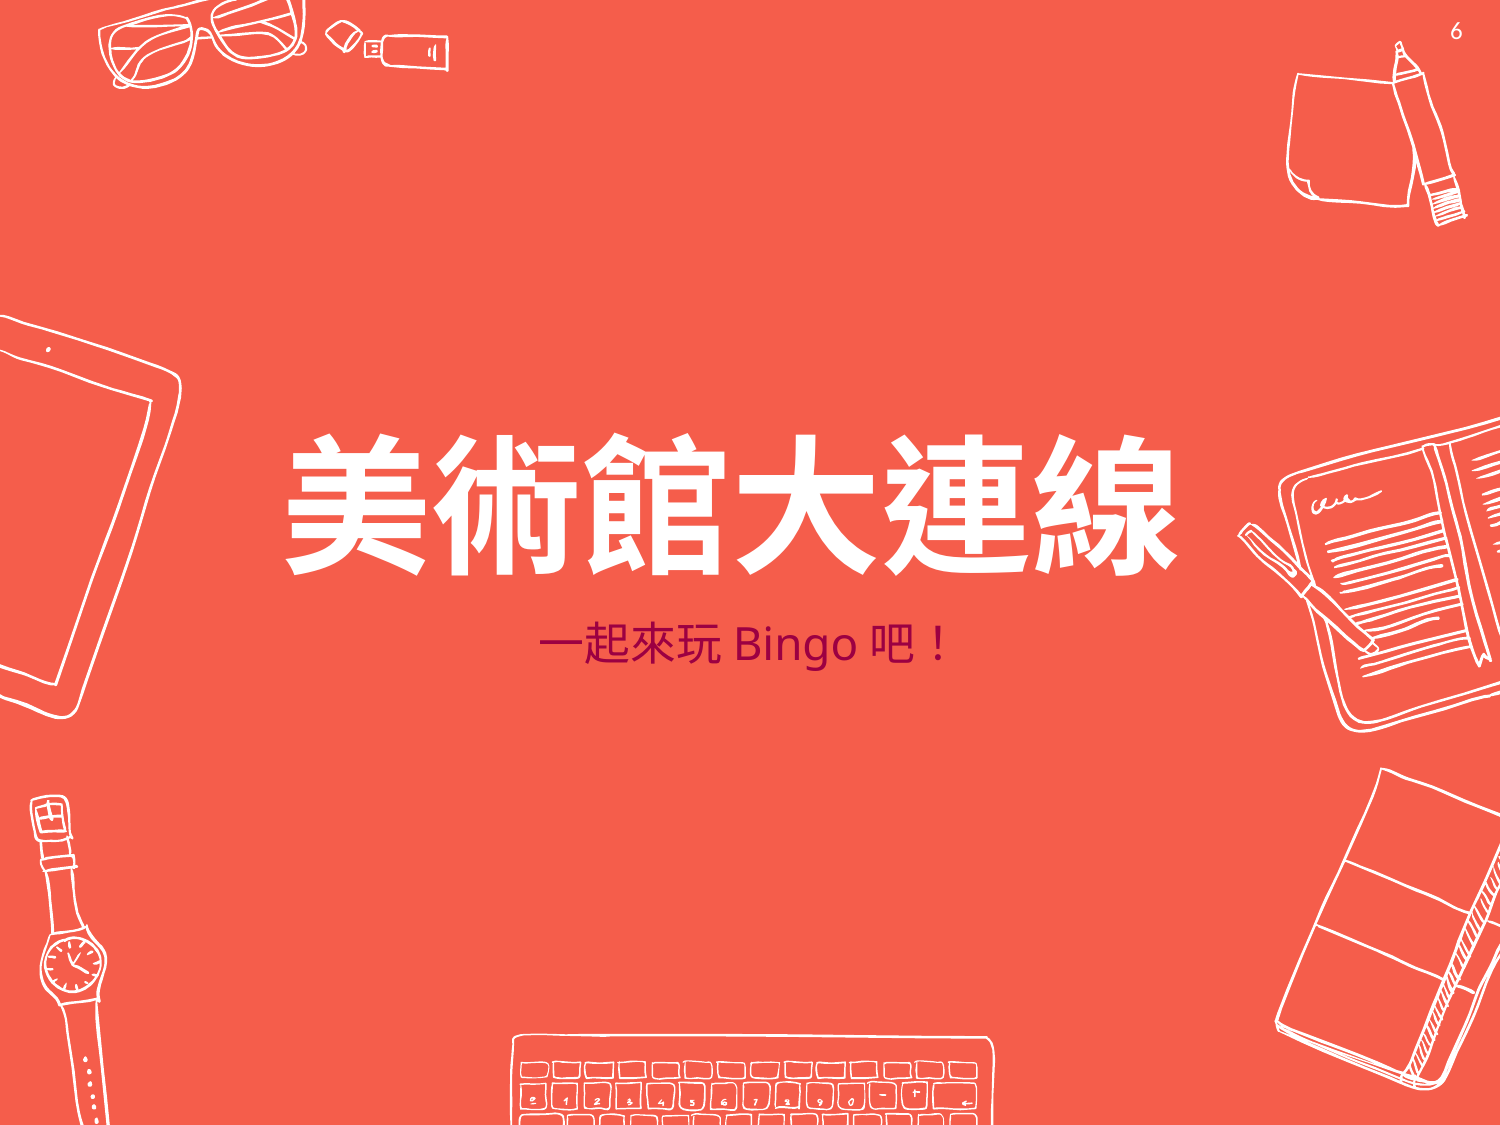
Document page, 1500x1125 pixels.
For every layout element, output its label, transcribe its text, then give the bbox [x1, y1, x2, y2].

text_box 美術館大連線 [206, 397, 1256, 601]
text_box 6 [1435, 0, 1500, 71]
text_box 一起來玩Bingo吧！ [225, 600, 1275, 772]
